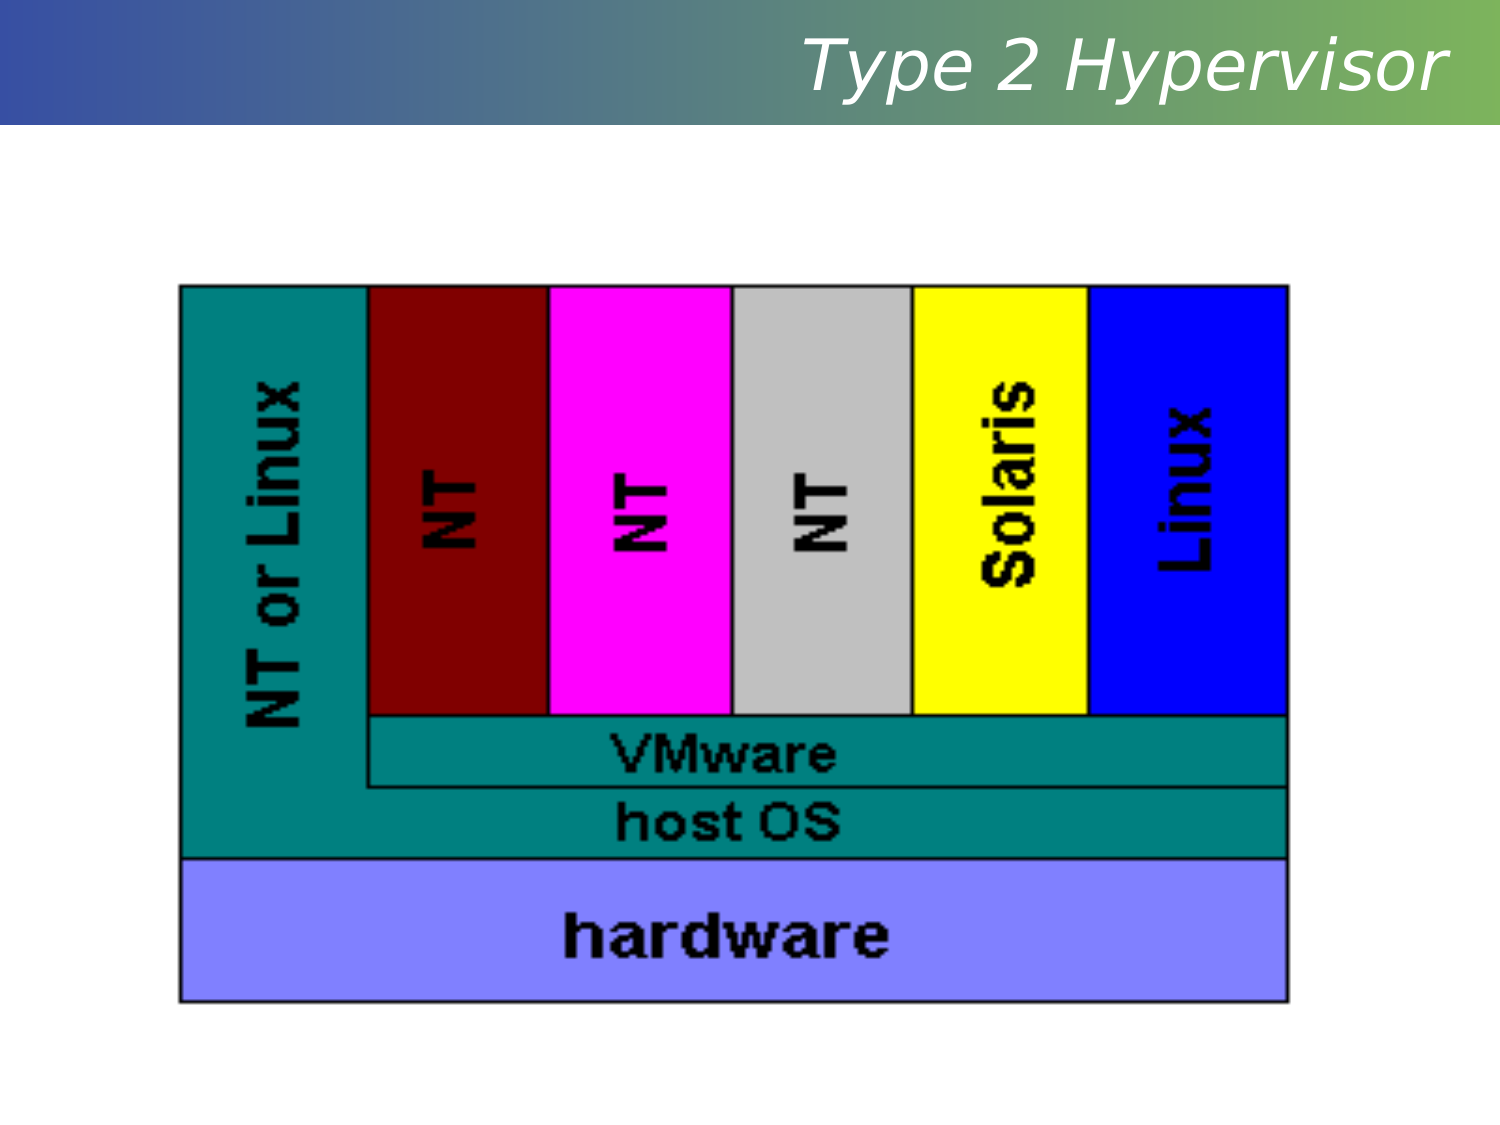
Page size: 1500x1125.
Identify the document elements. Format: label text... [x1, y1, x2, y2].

title Type 2 Hypervisor [62, 12, 1463, 113]
chart [0, 149, 1500, 1125]
